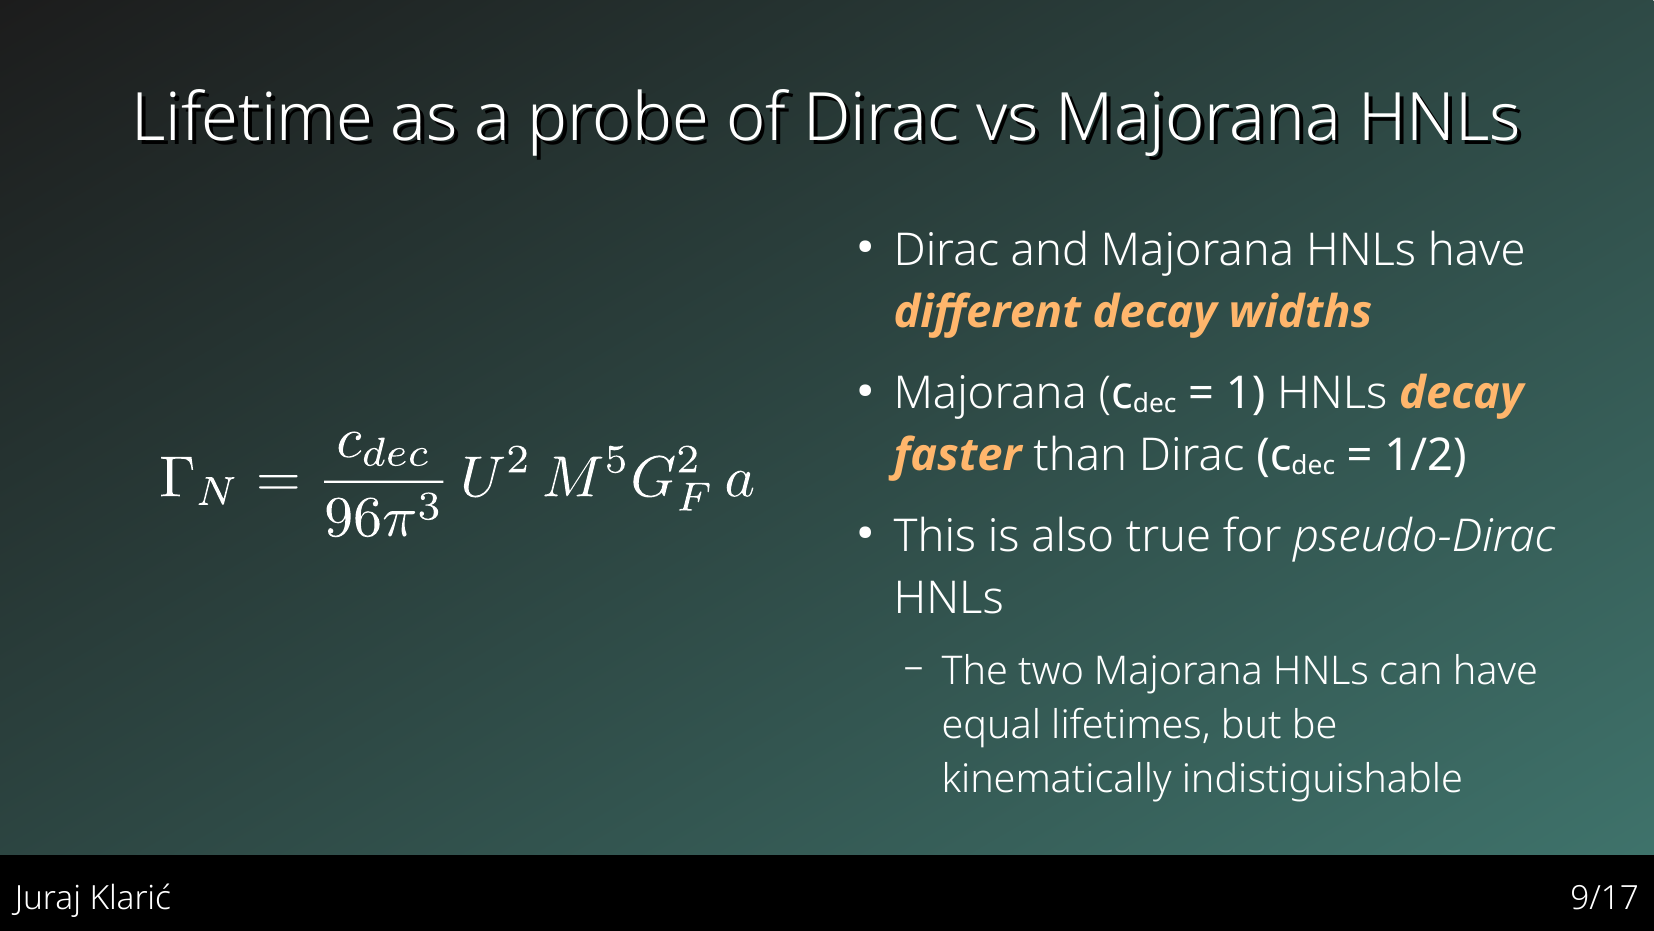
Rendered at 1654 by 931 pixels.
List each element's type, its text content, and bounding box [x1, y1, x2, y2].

text_box [726, 470, 754, 497]
text_box [355, 497, 380, 538]
text_box [508, 445, 527, 473]
text_box [678, 445, 697, 473]
title Lifetime as a probe of Dirac vs Majorana HNLs [82, 37, 1571, 193]
text_box [419, 492, 439, 521]
text_box [544, 456, 603, 497]
text_box [678, 482, 710, 511]
text_box [363, 437, 385, 467]
text_box [388, 447, 406, 467]
text_box [383, 511, 416, 537]
text_box [338, 431, 362, 458]
text_box [633, 455, 675, 498]
text_box [607, 445, 625, 474]
text_box [326, 497, 351, 538]
text_box [198, 477, 235, 505]
text_box [410, 447, 428, 467]
text_box [463, 456, 505, 498]
text_box [161, 456, 194, 497]
list Dirac and Majorana HNLs have different decay widths Majorana (cdec = 1) HNLs decay faster than Dirac (cdec = 1/2) This is also true for pseudo-Dirac HNLs The two Majorana HNLs can have equal lifetimes, but be kinematically indistiguishable [845, 217, 1572, 814]
